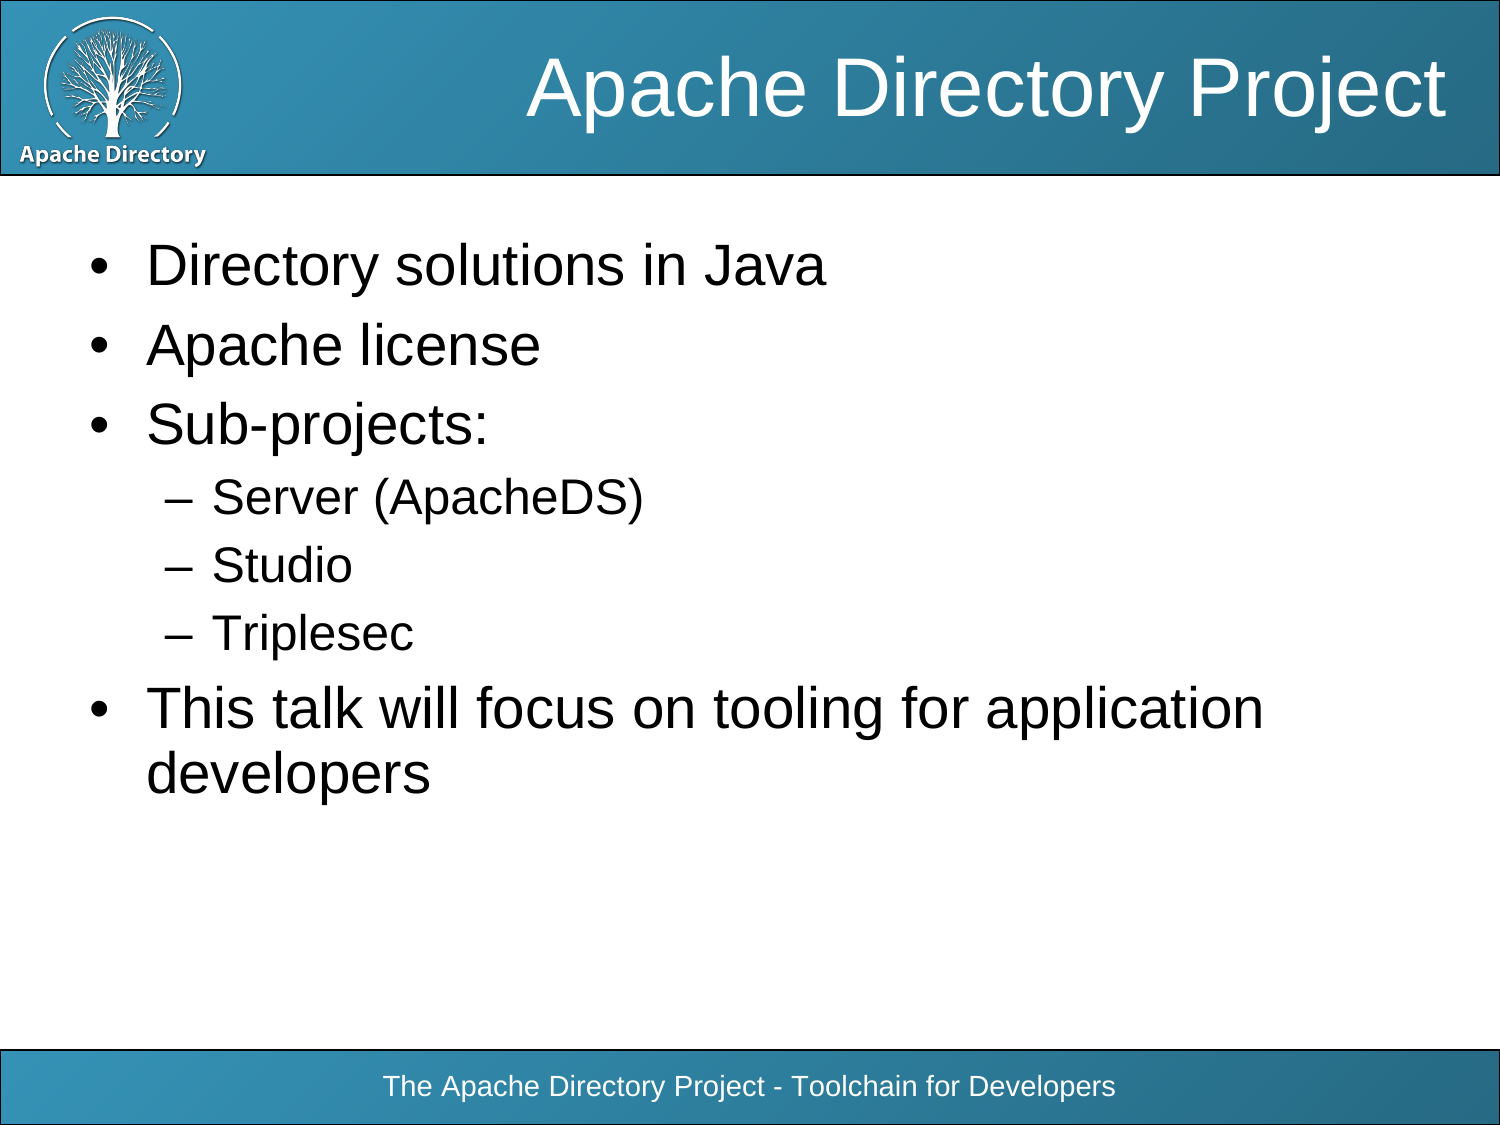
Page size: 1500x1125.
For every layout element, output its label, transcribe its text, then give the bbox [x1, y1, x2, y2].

title Apache Directory Project [237, 12, 1463, 163]
list Directory solutions in Java Apache license Sub-projects: Server (ApacheDS) Studio Triplesec This talk will focus on tooling for application developers [75, 224, 1426, 1013]
picture [12, 12, 213, 173]
